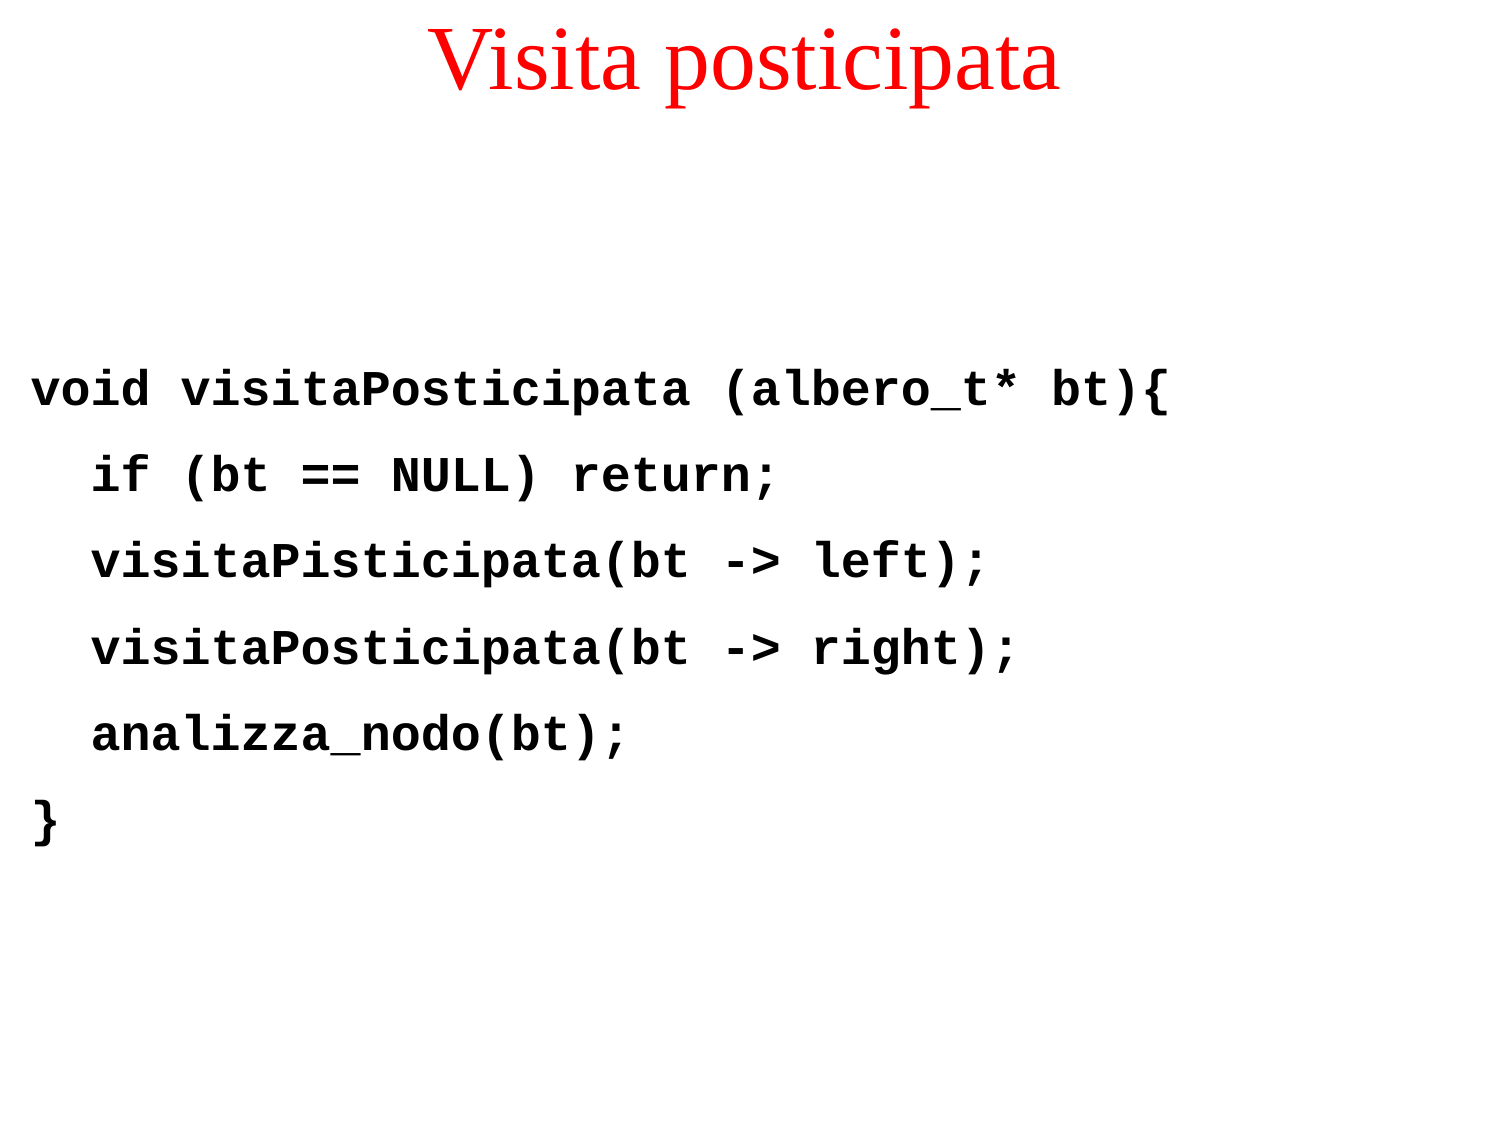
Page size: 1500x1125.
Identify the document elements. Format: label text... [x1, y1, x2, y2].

list void visitaPosticipata (albero_t* bt){ if (bt == NULL) return; visitaPisticipata(bt -> left); visitaPosticipata(bt -> right); analizza_nodo(bt); } [15, 149, 1475, 1055]
title Visita posticipata [107, 0, 1383, 149]
